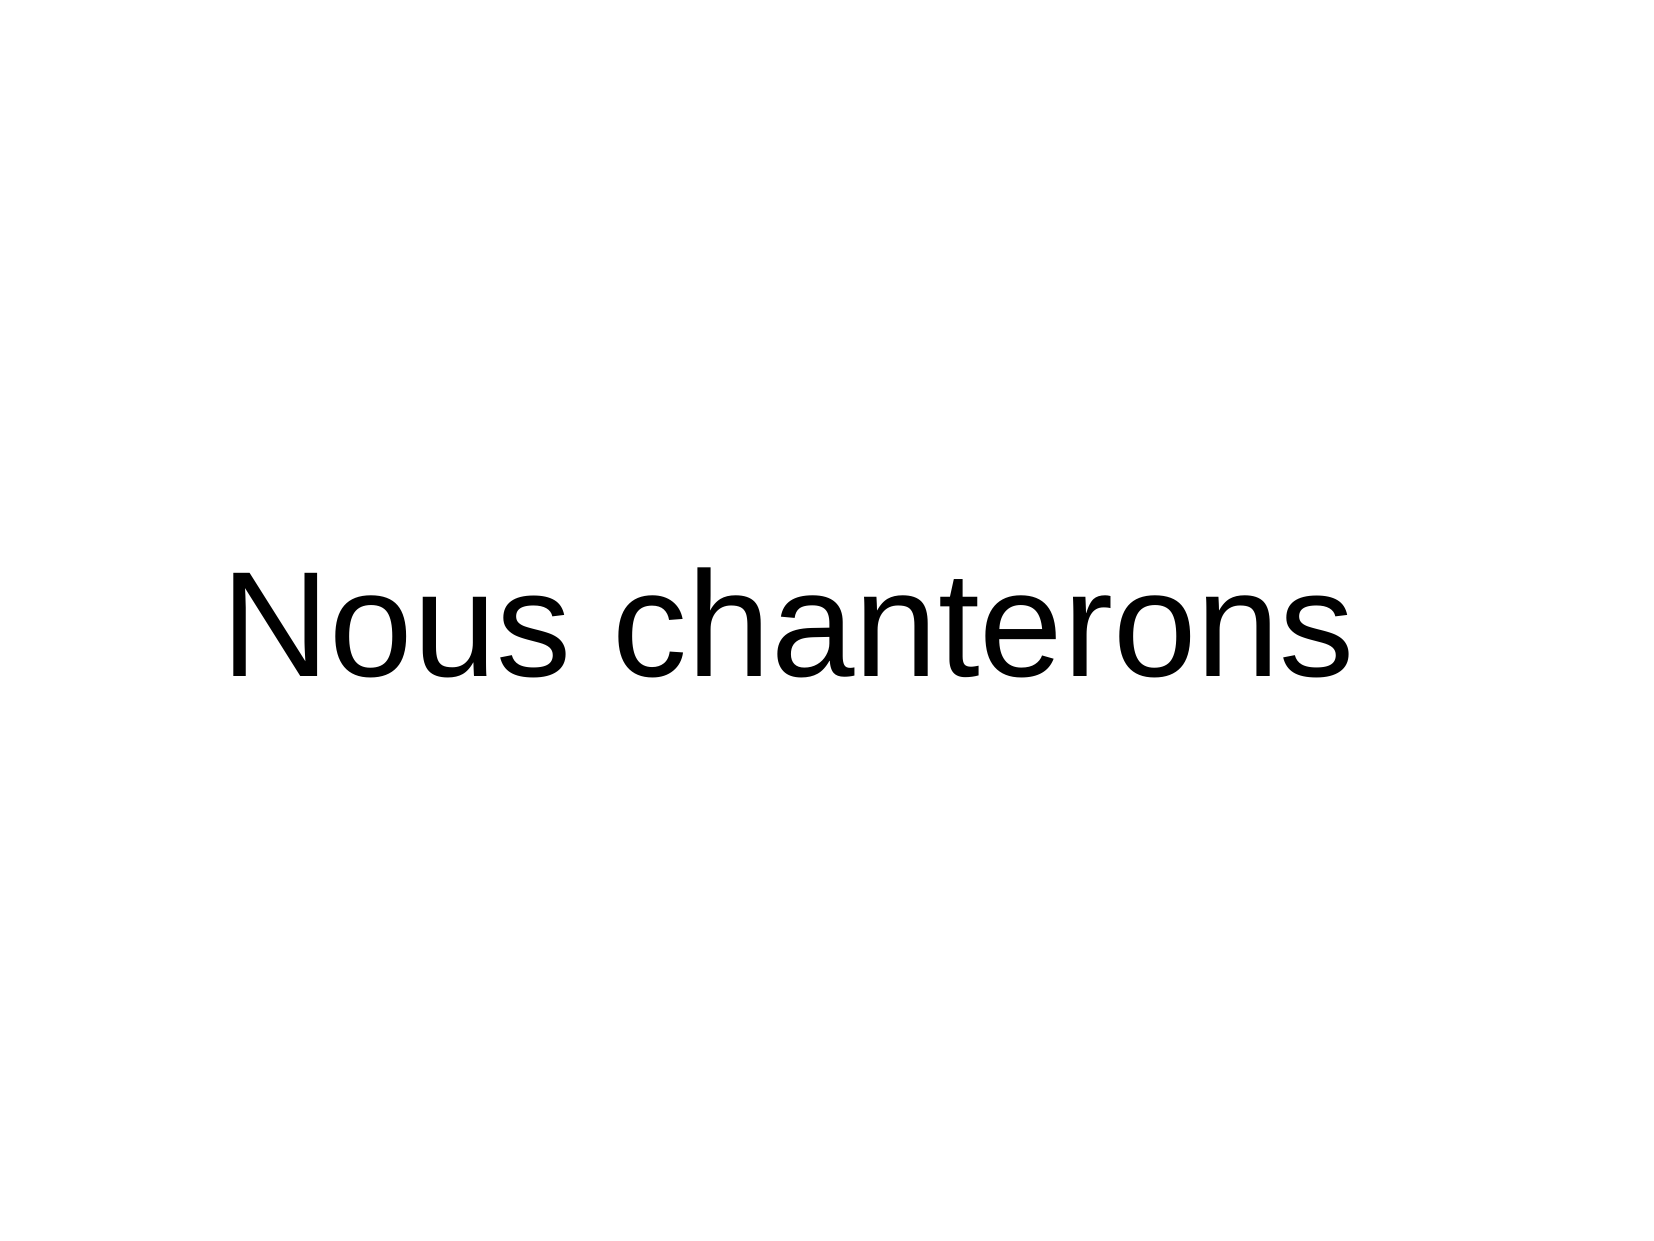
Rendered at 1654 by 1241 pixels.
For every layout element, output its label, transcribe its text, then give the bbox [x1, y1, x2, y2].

text_box Nous chanterons [206, 533, 1418, 717]
